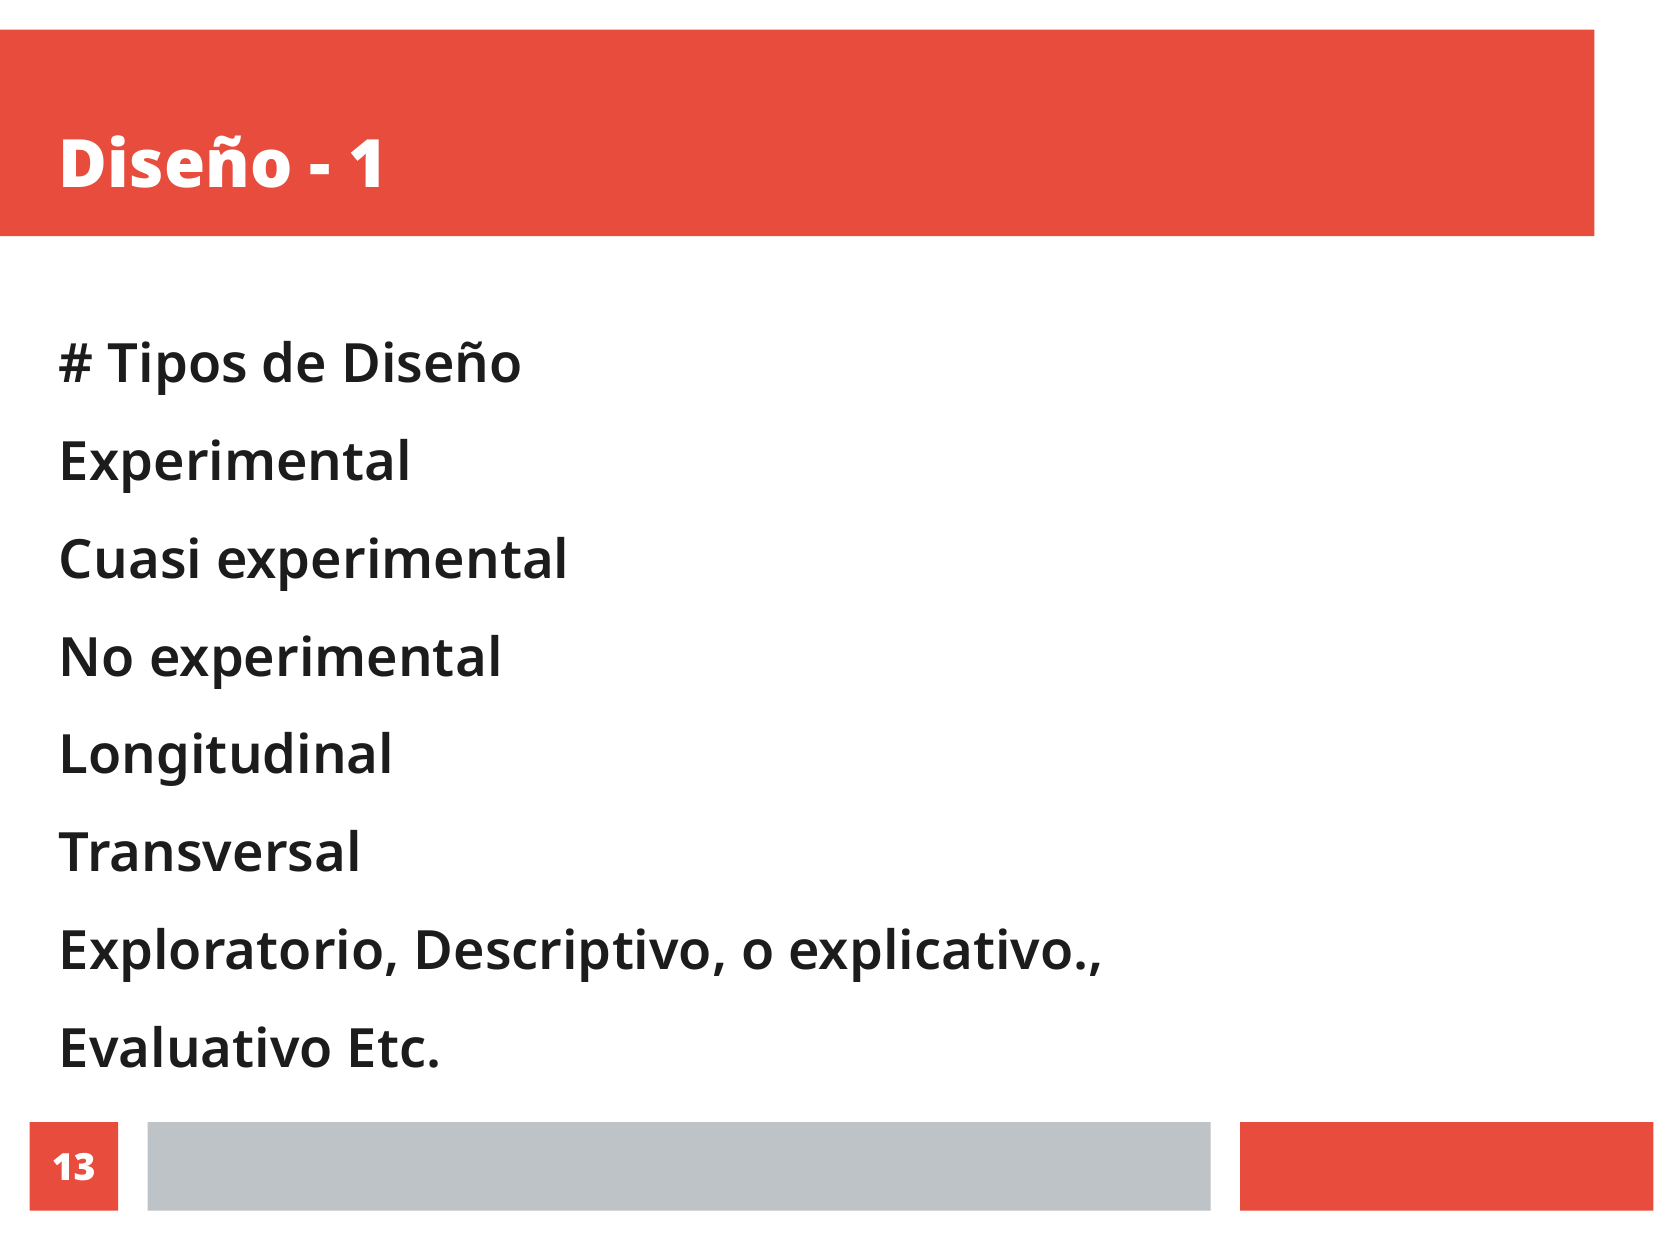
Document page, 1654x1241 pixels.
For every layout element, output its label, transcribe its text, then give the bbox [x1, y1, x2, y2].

title Diseño - 1 [59, 59, 1595, 207]
list # Tipos de Diseño Experimental Cuasi experimental No experimental Longitudinal Transversal Exploratorio, Descriptivo, o explicativo., Evaluativo Etc. [59, 324, 1565, 1093]
